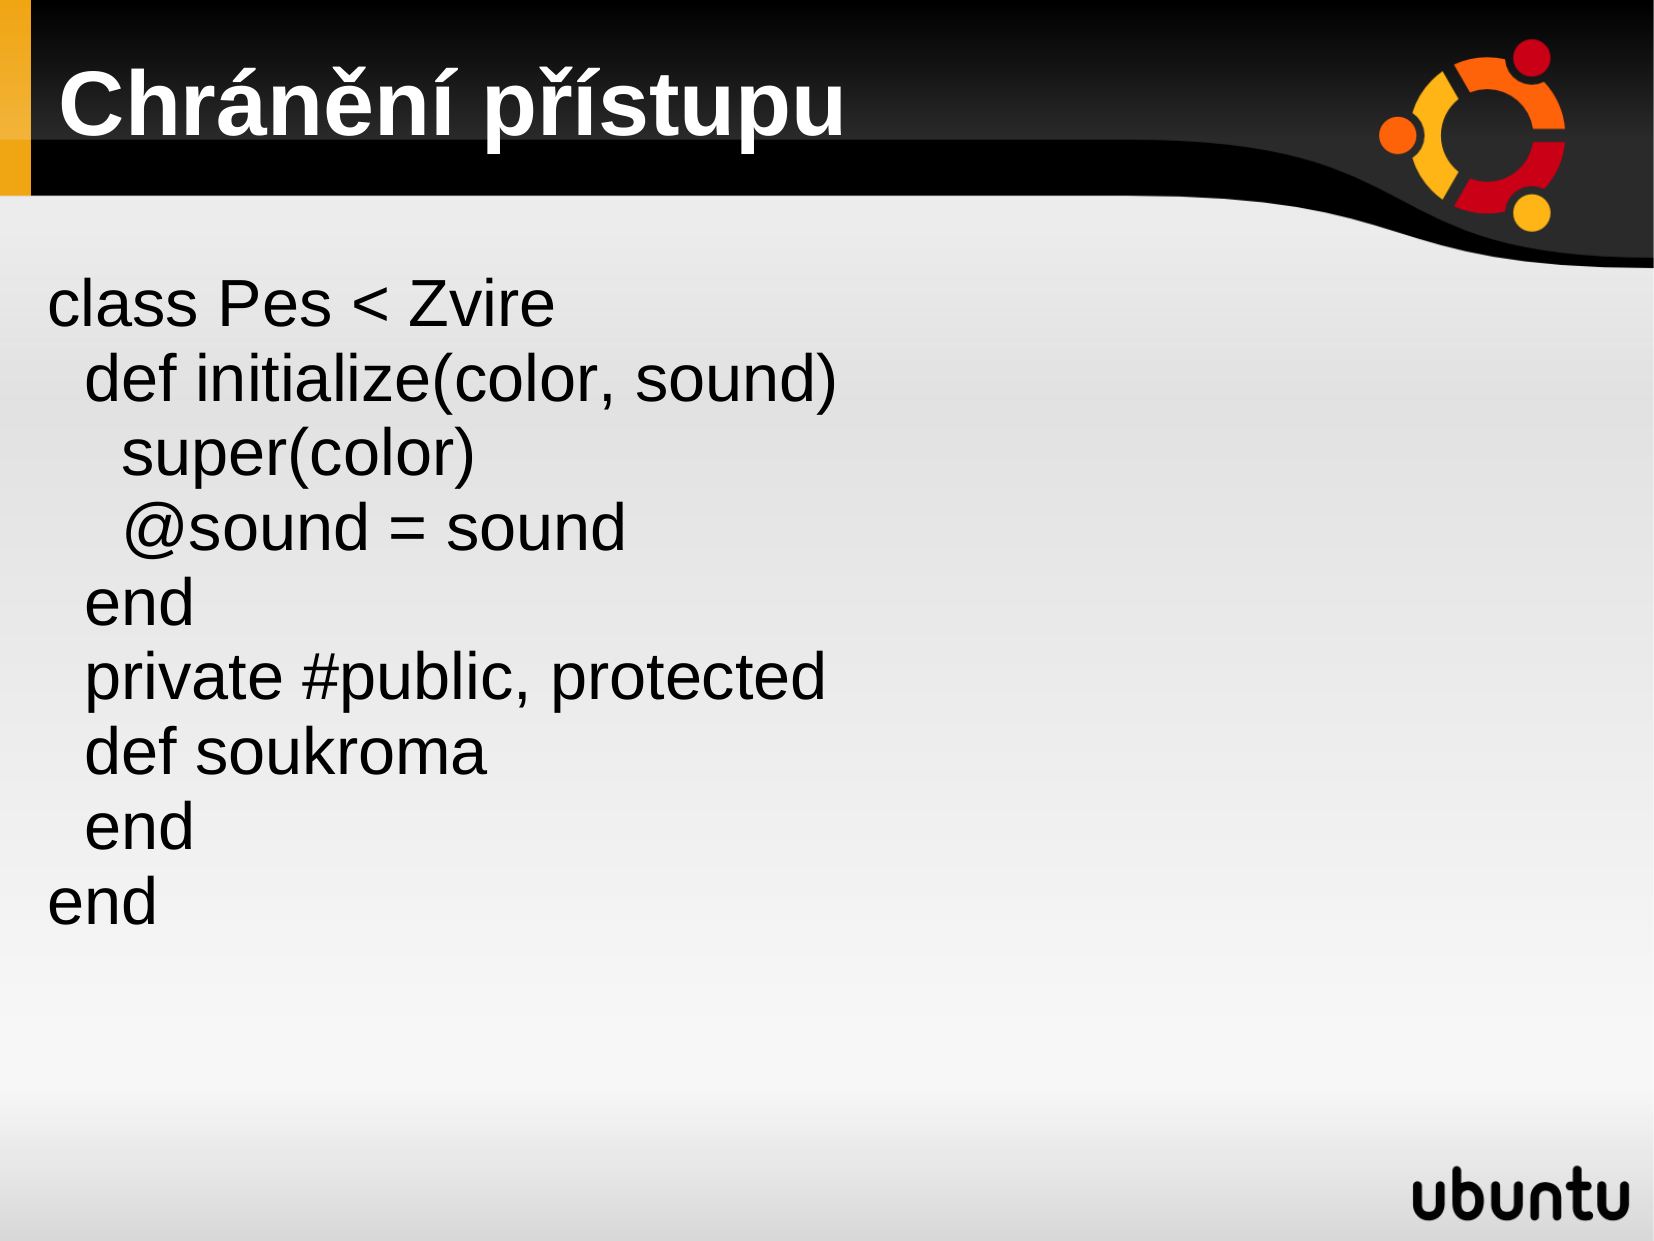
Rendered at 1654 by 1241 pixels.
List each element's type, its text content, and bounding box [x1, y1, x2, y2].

title Chránění přístupu [59, 0, 1565, 208]
picture [0, 0, 1654, 1241]
list class Pes < Zvire def initialize(color, sound) super(color) @sound = sound end private #public, protected def soukroma end end [47, 265, 1536, 1085]
